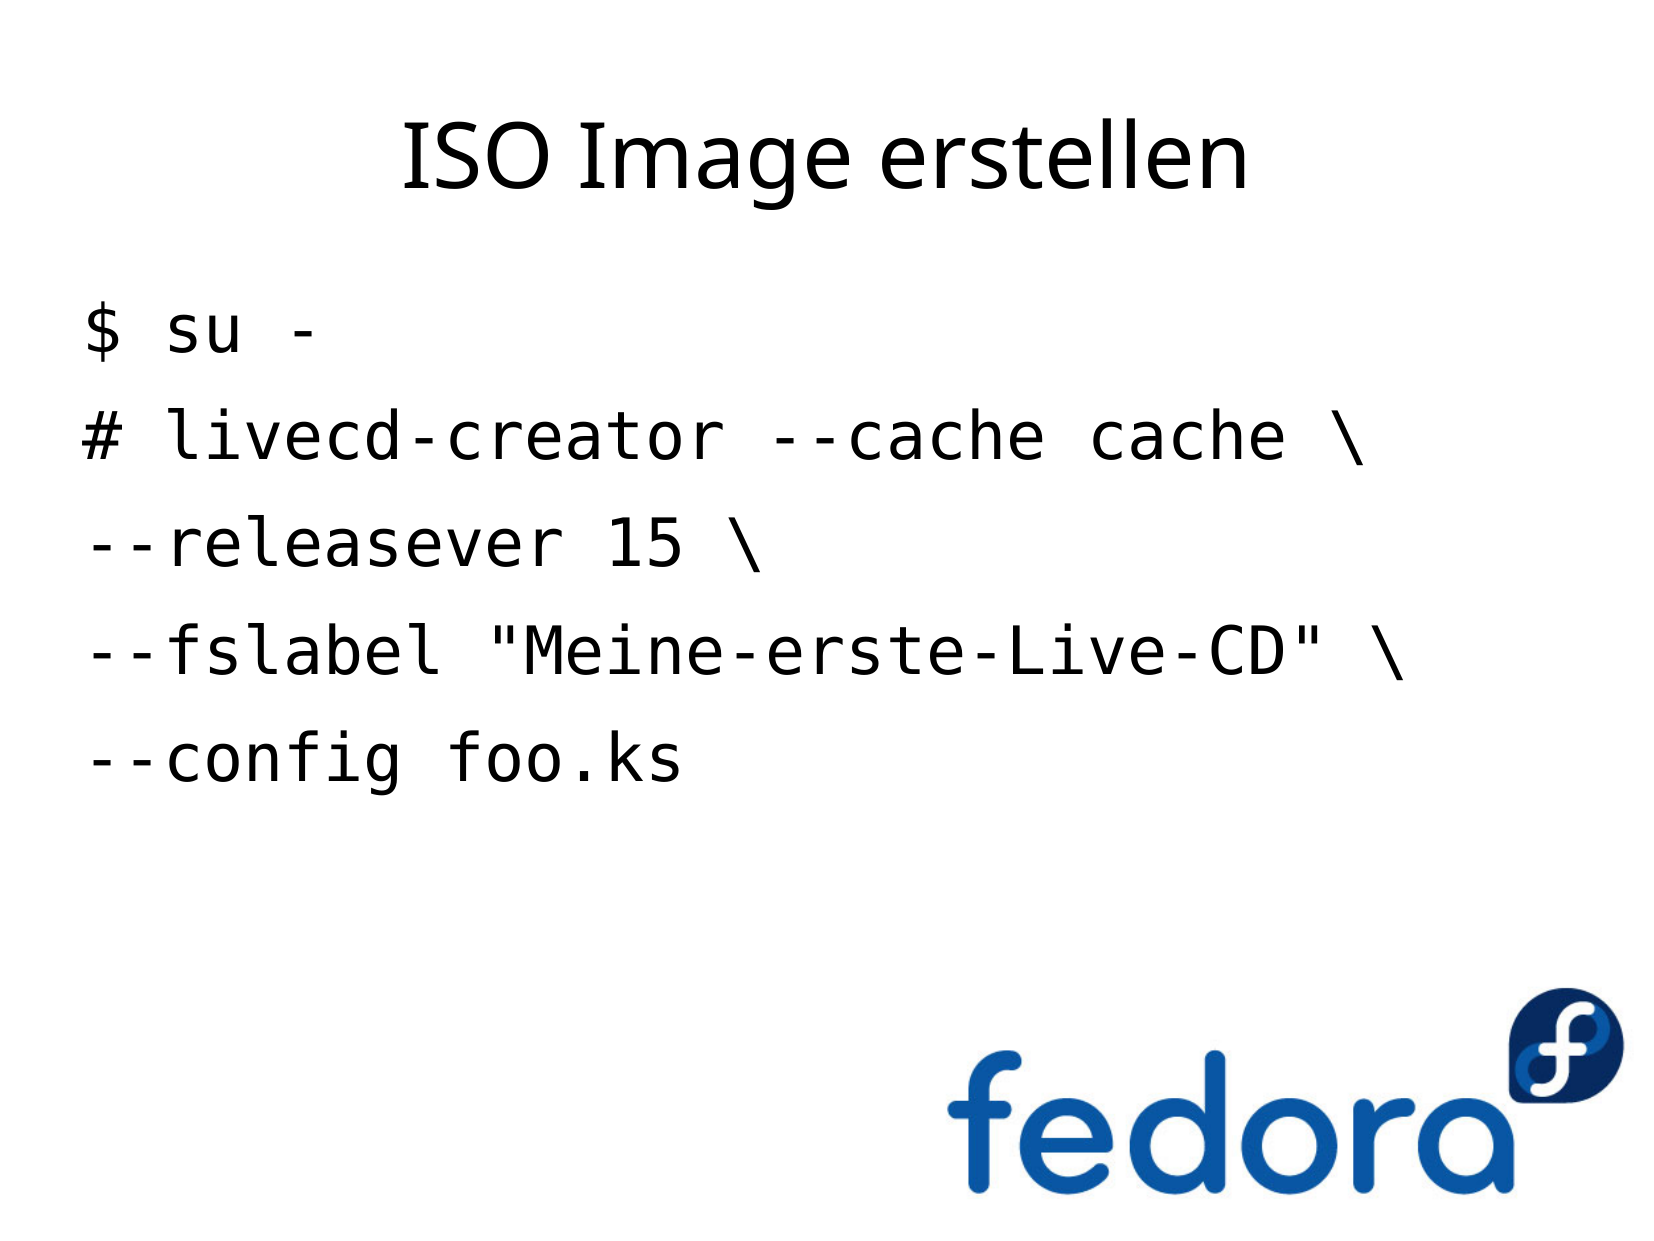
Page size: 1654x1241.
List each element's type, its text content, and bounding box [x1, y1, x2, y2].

list $ su - # livecd-creator --cache cache \ --releasever 15 \ --fslabel "Meine-erste-Live-CD" \ --config foo.ks [82, 290, 1571, 1109]
title ISO Image erstellen [82, 49, 1571, 257]
picture [925, 967, 1639, 1223]
